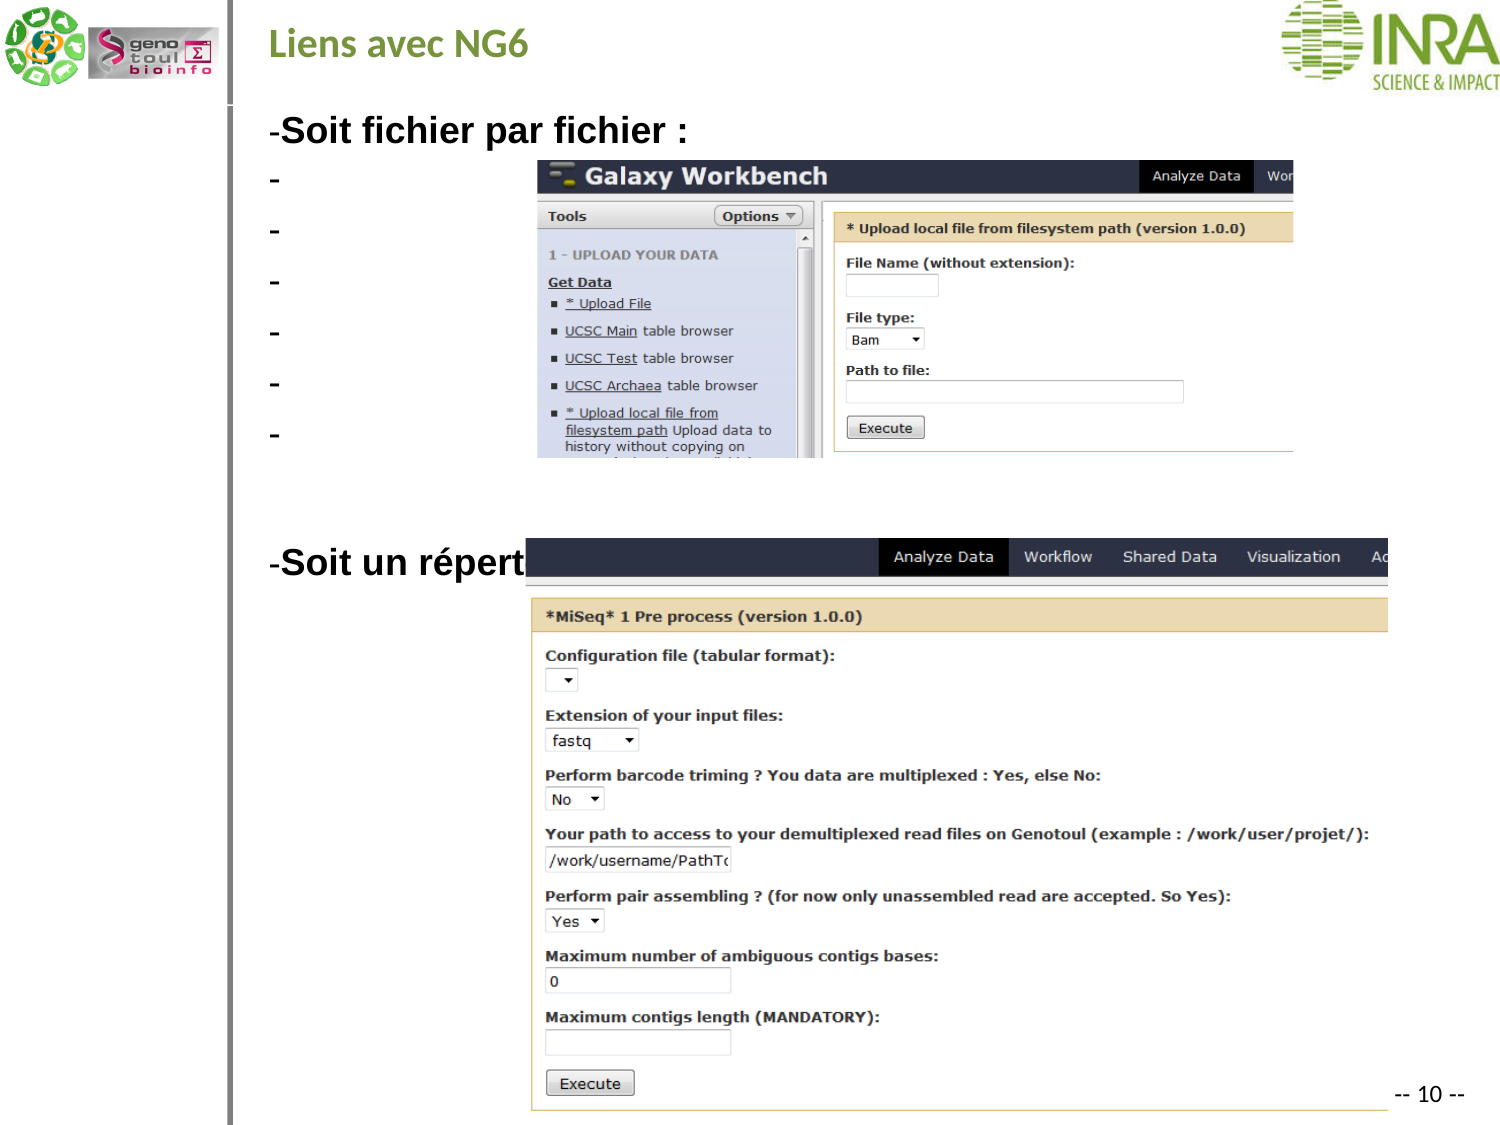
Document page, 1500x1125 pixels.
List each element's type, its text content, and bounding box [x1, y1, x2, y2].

picture [525, 538, 1388, 1118]
picture [537, 160, 1294, 458]
text_box Soit fichier par fichier : Soit un répertoire de fichiers : [253, 101, 1447, 1095]
text_box Liens avec NG6 [253, 19, 1270, 86]
